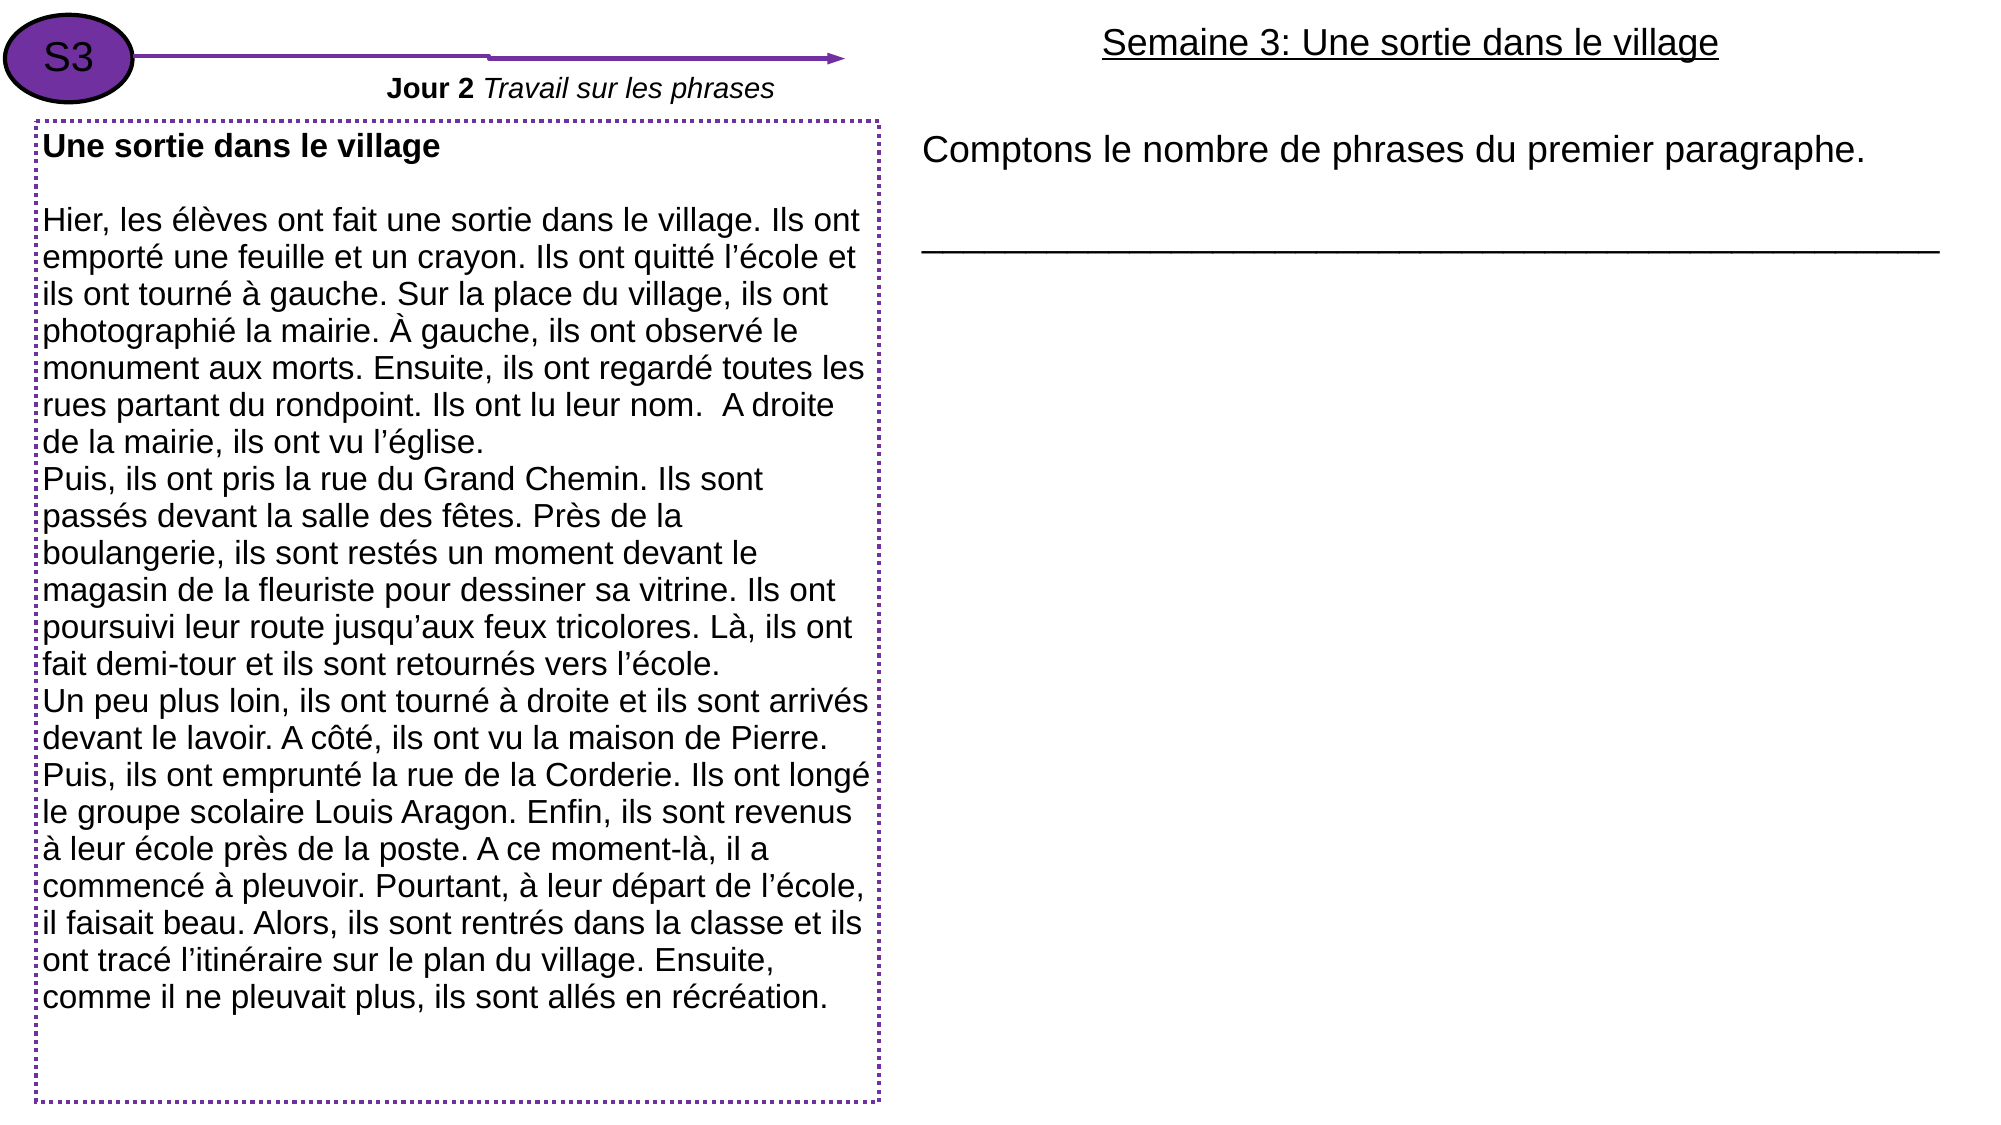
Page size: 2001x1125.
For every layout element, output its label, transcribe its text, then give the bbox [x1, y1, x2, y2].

text_box Comptons le nombre de phrases du premier paragraphe. _________________________________________________ [907, 121, 1969, 1018]
text_box Semaine 3: Une sortie dans le village [907, 15, 1915, 121]
text_box Une sortie dans le village Hier, les élèves ont fait une sortie dans le village. Ils ont emporté une feuille et un crayon. Ils ont quitté l’école et ils ont tourné à gauche. Sur la place du village, ils ont photographié la mairie. À gauche, ils ont observé le monument aux morts. Ensuite, ils ont regardé toutes les rues partant du rondpoint. Ils ont lu leur nom. A droite de la mairie, ils ont vu l’église. Puis, ils ont pris la rue du Grand Chemin. Ils sont passés devant la salle des fêtes. Près de la boulangerie, ils sont restés un moment devant le magasin de la fleuriste pour dessiner sa vitrine. Ils ont poursuivi leur route jusqu’aux feux tricolores. Là, ils ont fait demi-tour et ils sont retournés vers l’école. Un peu plus loin, ils ont tourné à droite et ils sont arrivés devant le lavoir. A côté, ils ont vu la maison de Pierre. Puis, ils ont emprunté la rue de la Corderie. Ils ont longé le groupe scolaire Louis Aragon. Enfin, ils sont revenus à leur école près de la poste. A ce moment-là, il a commencé à pleuvoir. Pourtant, à leur départ de l’école, il faisait beau. Alors, ils sont rentrés dans la classe et ils ont tracé l’itinéraire sur le plan du village. Ensuite, comme il ne pleuvait plus, ils sont allés en récréation. [36, 121, 880, 1103]
text_box Jour 2 Travail sur les phrases [132, 66, 907, 122]
text_box S3 [4, 14, 133, 103]
